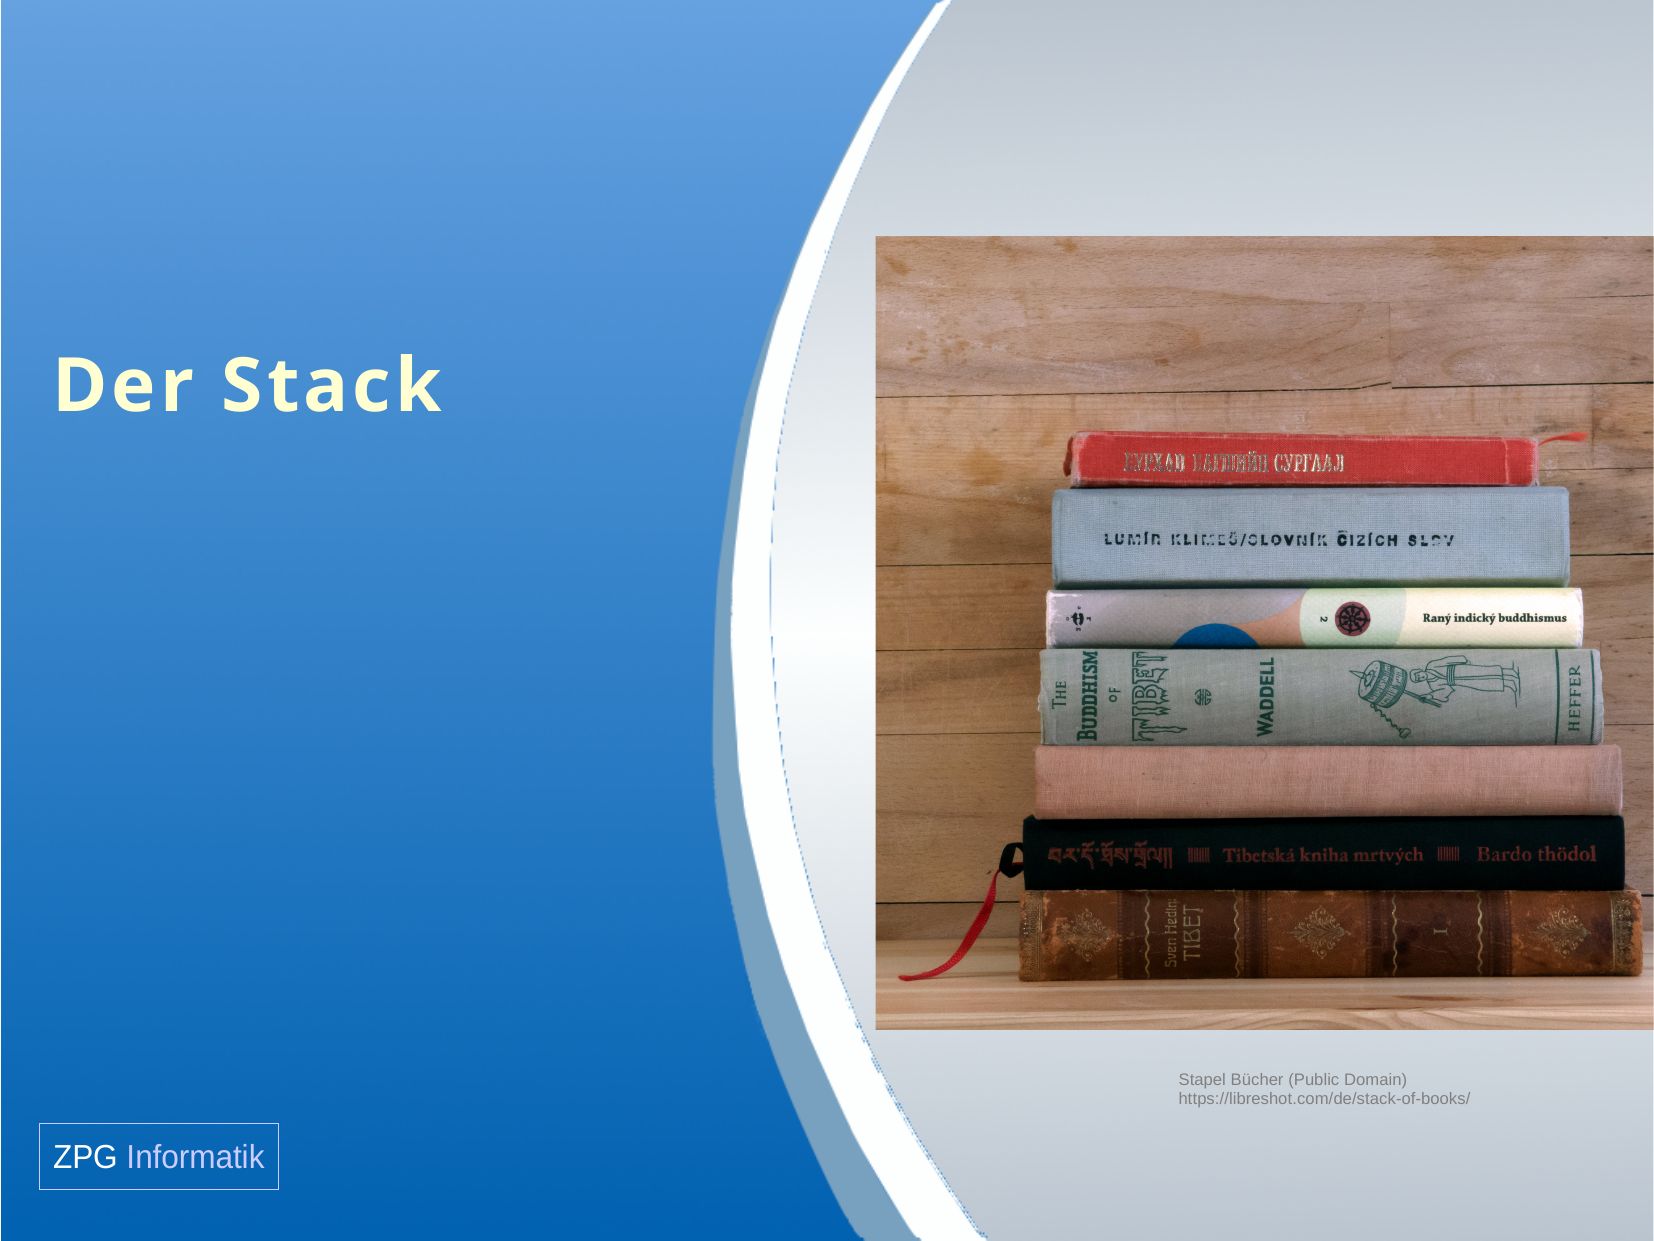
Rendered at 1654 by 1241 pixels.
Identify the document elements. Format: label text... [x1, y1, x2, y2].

picture [1, 0, 1654, 1241]
text_box ZPG Informatik [39, 1123, 279, 1190]
text_box Stapel Bücher (Public Domain) https://libreshot.com/de/stack-of-books/ [1163, 1063, 1654, 1135]
text_box Der Stack [37, 323, 780, 610]
